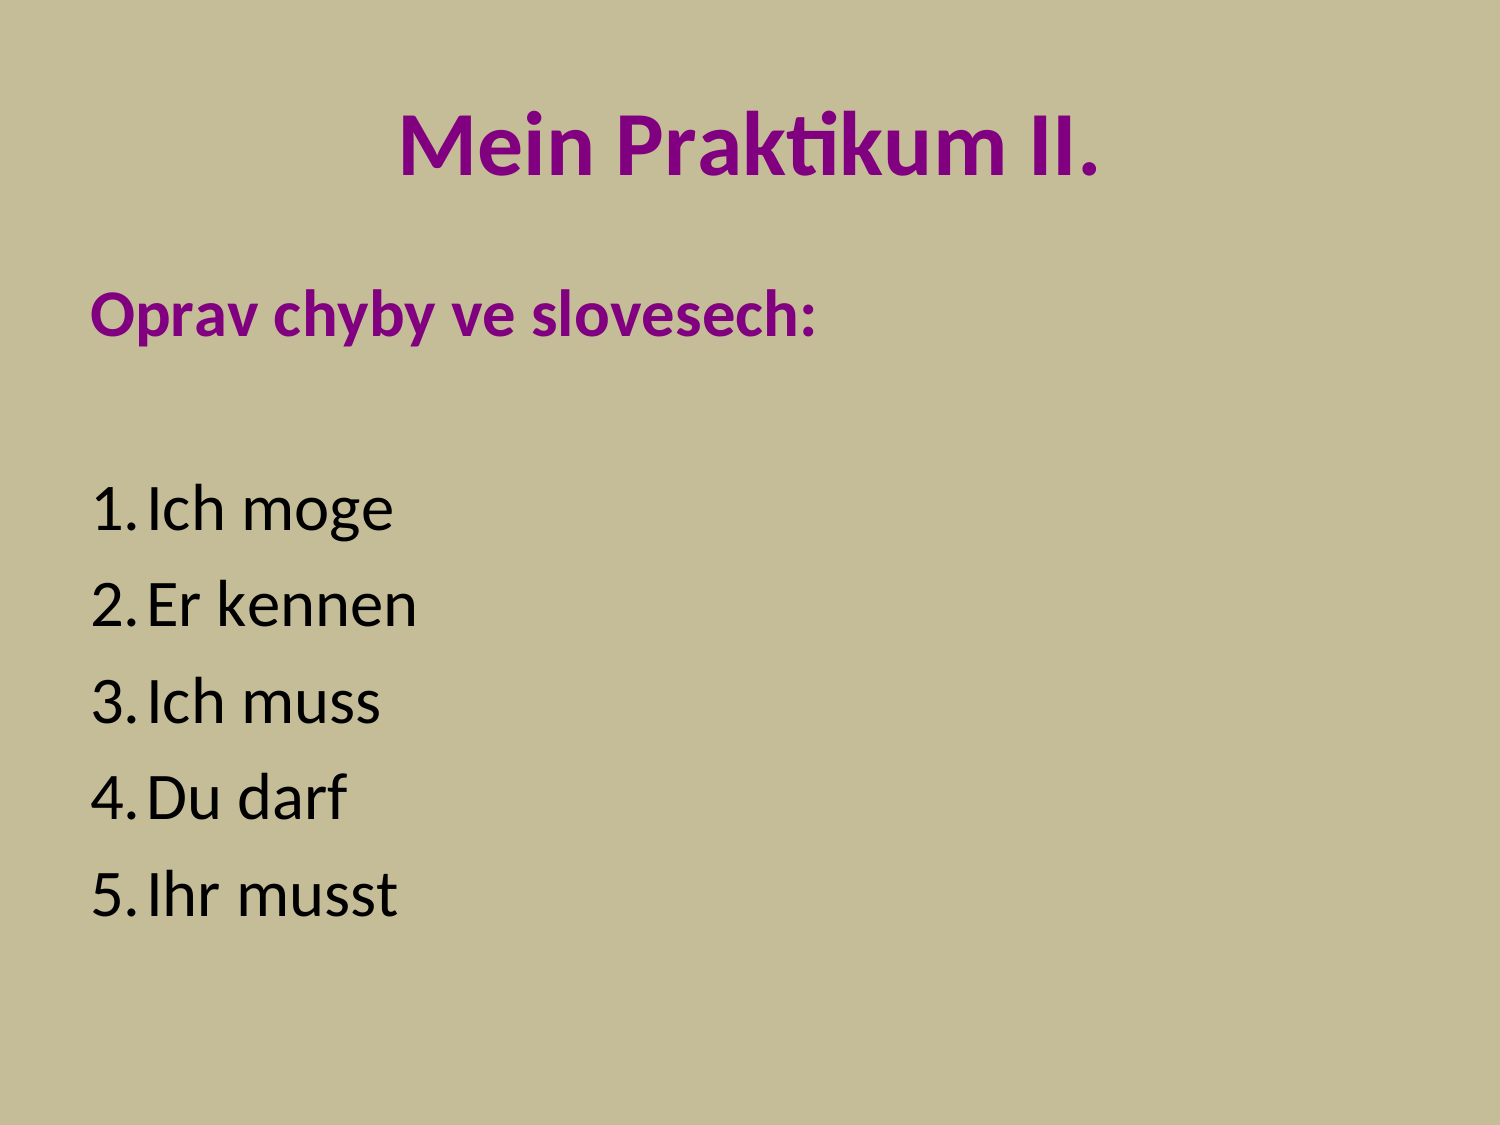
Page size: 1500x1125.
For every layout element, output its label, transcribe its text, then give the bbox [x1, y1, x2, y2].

list Oprav chyby ve slovesech: Ich moge Er kennen Ich muss Du darf Ihr musst [75, 262, 1426, 1125]
title Mein Praktikum II. [75, 45, 1426, 233]
